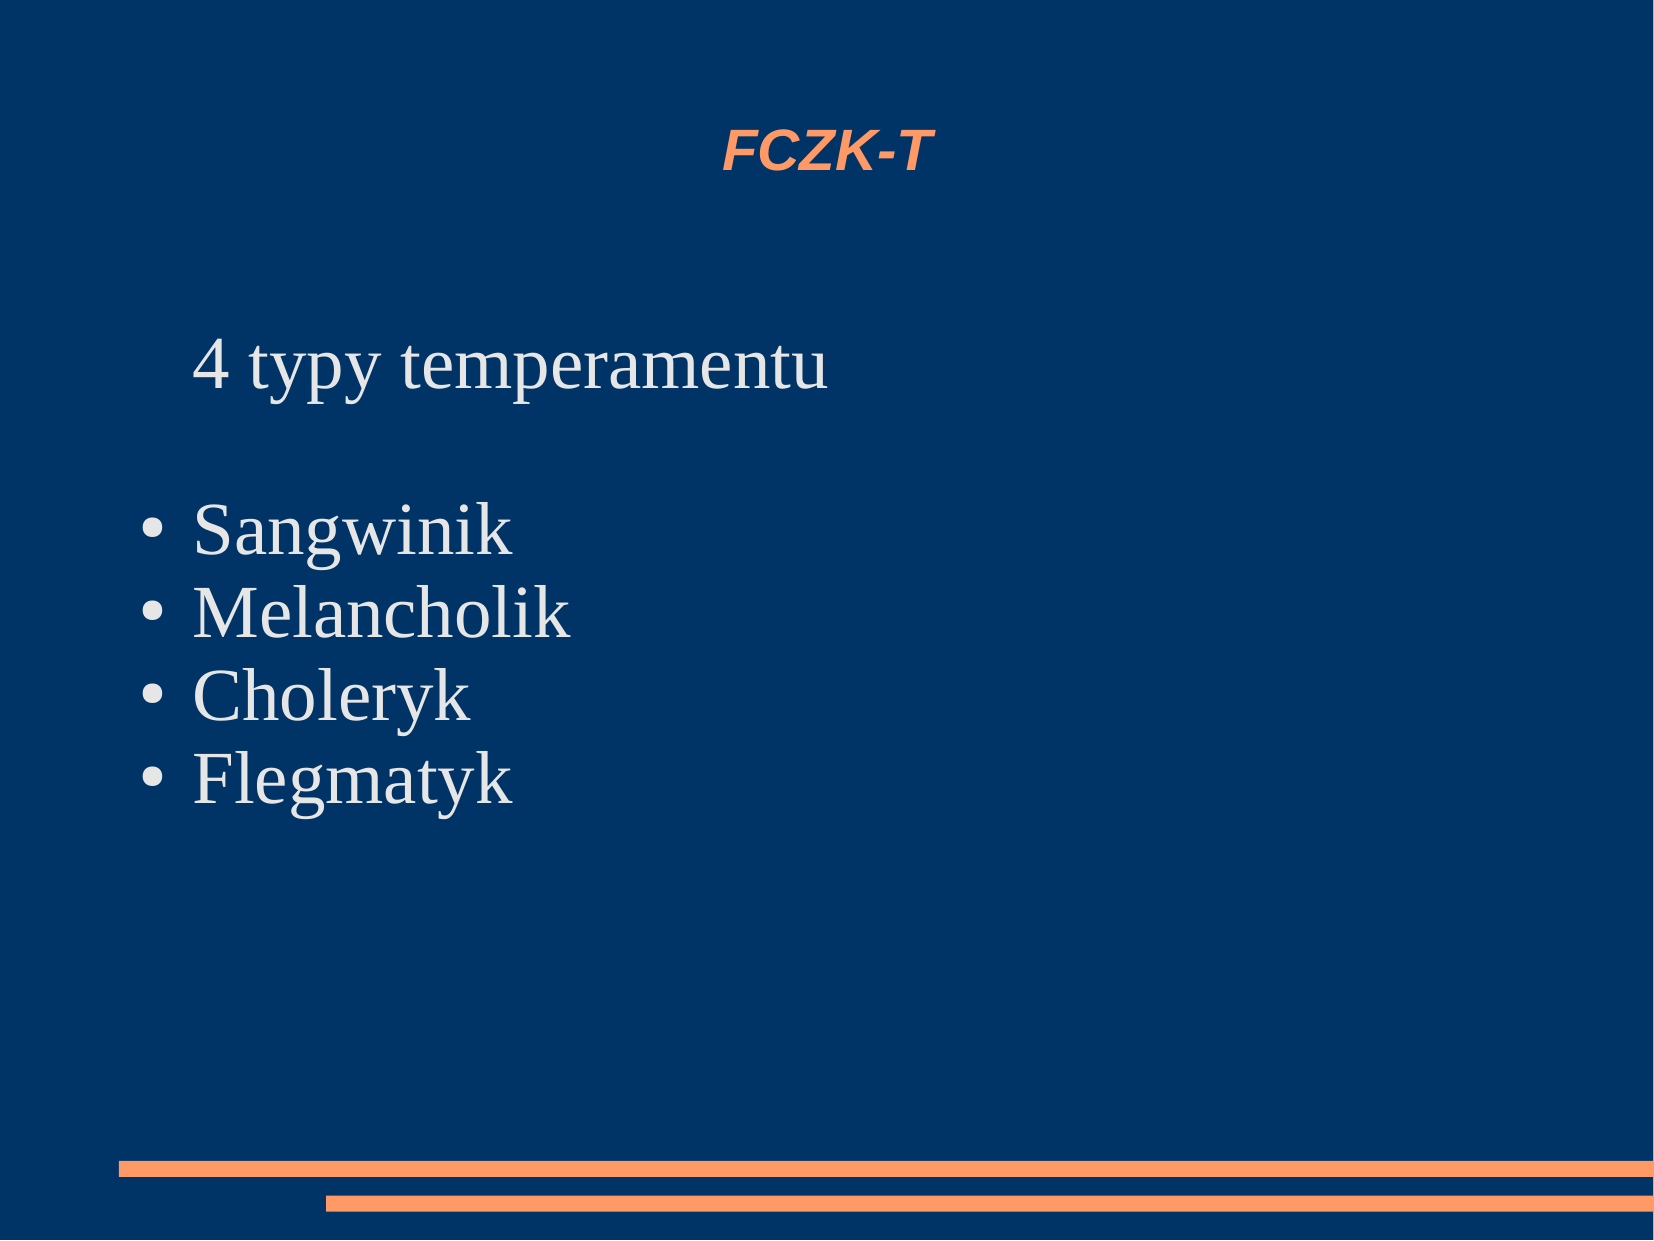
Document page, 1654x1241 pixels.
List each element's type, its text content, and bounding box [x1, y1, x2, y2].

list 4 typy temperamentu Sangwinik Melancholik Choleryk Flegmatyk [121, 322, 1561, 1132]
title FCZK-T [121, 46, 1534, 254]
